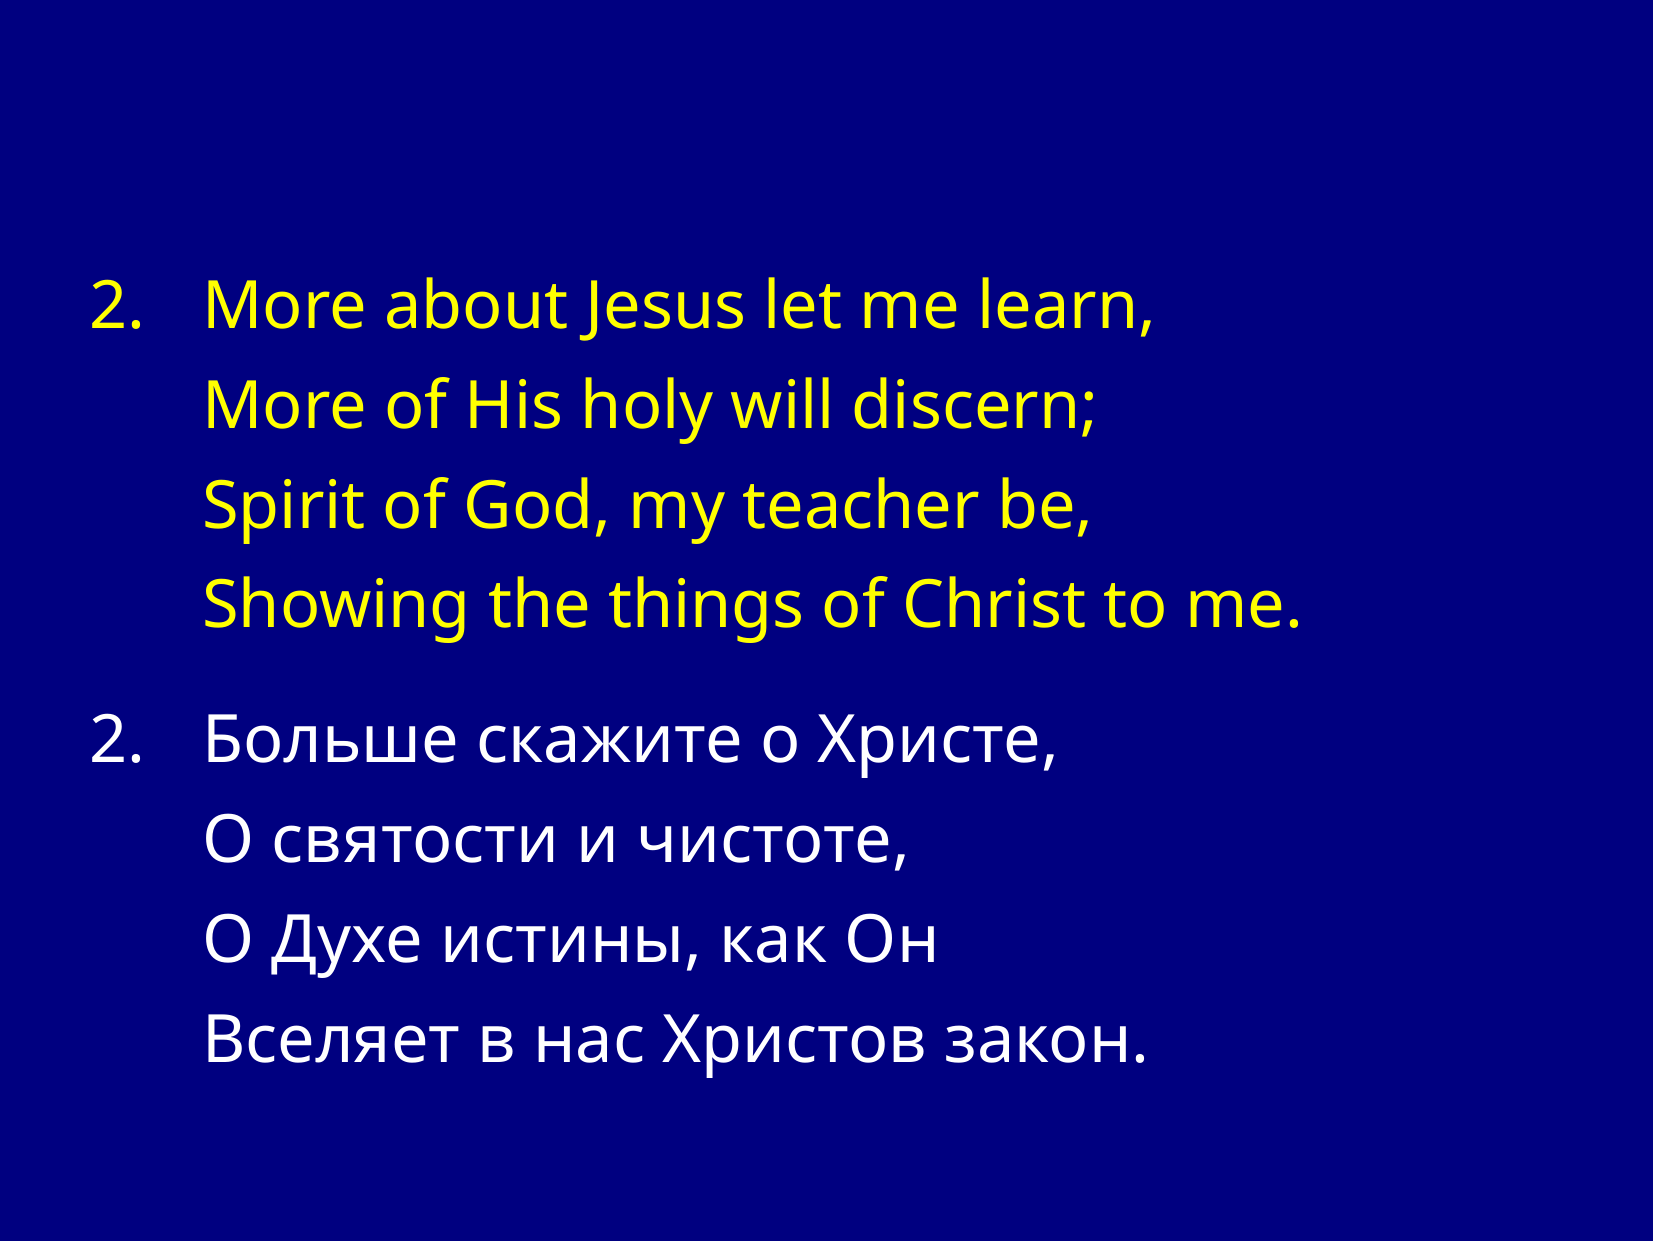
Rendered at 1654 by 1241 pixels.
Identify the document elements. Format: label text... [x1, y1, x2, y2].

text_box 2. Больше скажите о Христе, О святости и чистоте, О Духе истины, как Он Вселяет в нас Христов закон. [75, 675, 1576, 1163]
text_box 2. More about Jesus let me learn, More of His holy will discern; Spirit of God, my teacher be, Showing the things of Christ to me. [75, 150, 1576, 638]
